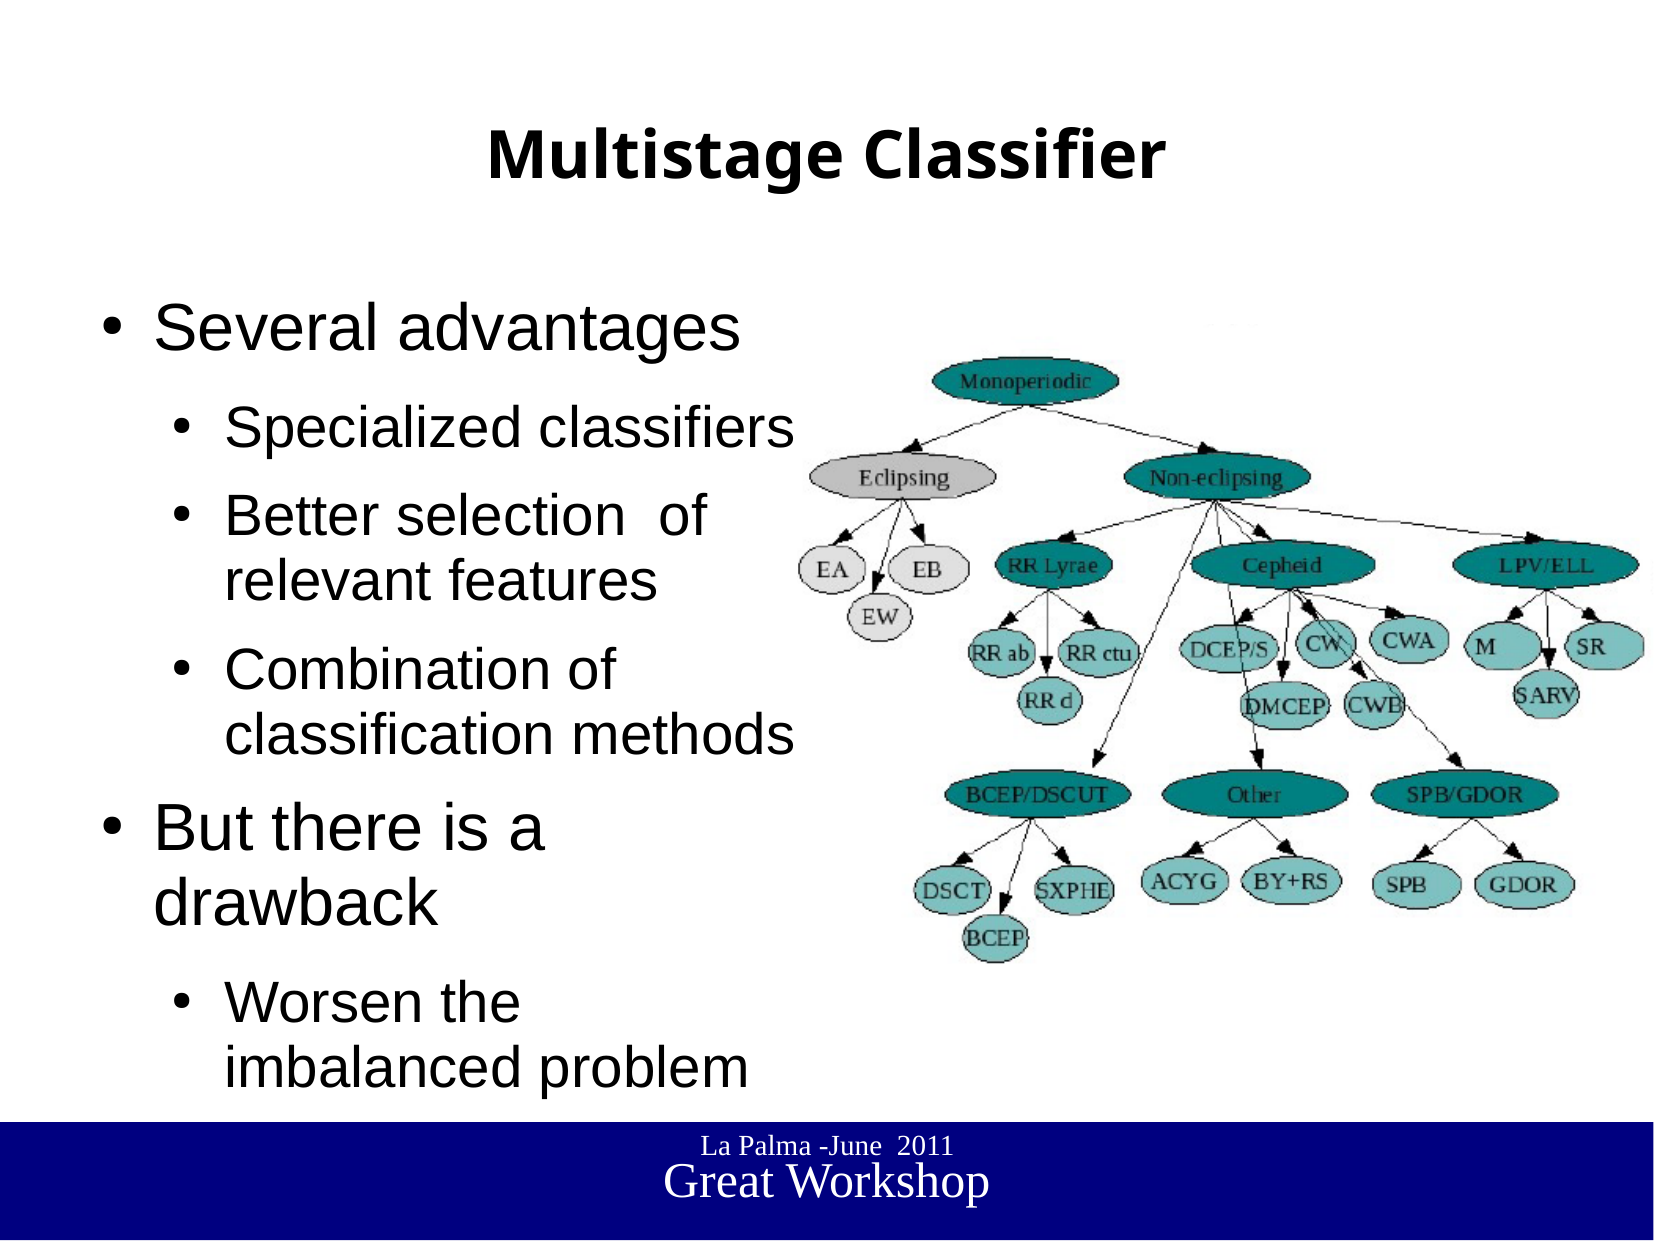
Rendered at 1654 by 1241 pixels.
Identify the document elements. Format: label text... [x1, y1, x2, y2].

list Several advantages Specialized classifiers Better selection of relevant features Combination of classification methods But there is a drawback Worsen the imbalanced problem [82, 290, 809, 1109]
title Multistage Classifier [82, 49, 1571, 257]
picture [797, 324, 1654, 976]
